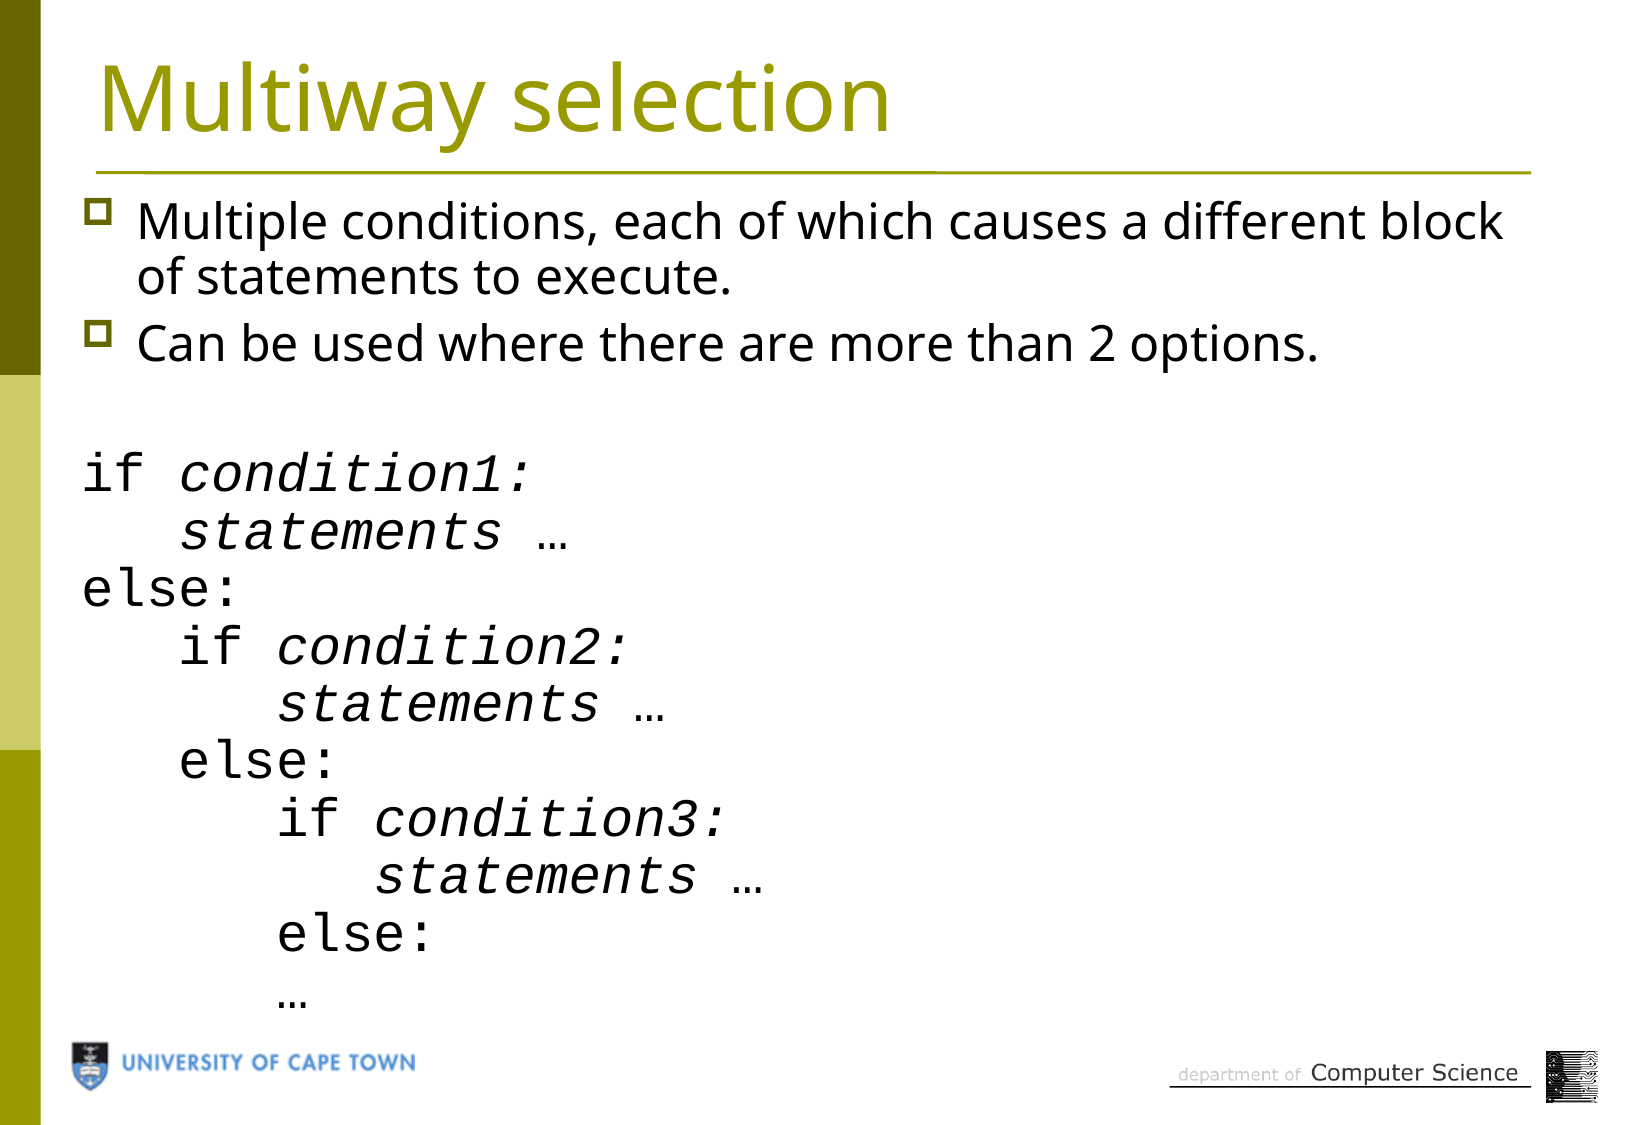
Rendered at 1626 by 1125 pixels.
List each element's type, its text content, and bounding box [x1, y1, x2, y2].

picture [61, 1024, 415, 1103]
picture [1169, 1043, 1532, 1091]
list Multiple conditions, each of which causes a different block of statements to execute. Can be used where there are more than 2 options. if condition1: statements … else: if condition2: statements … else: if condition3: statements … else: … [81, 196, 1543, 1027]
picture [1546, 1051, 1598, 1103]
title Multiway selection [81, 21, 1543, 180]
